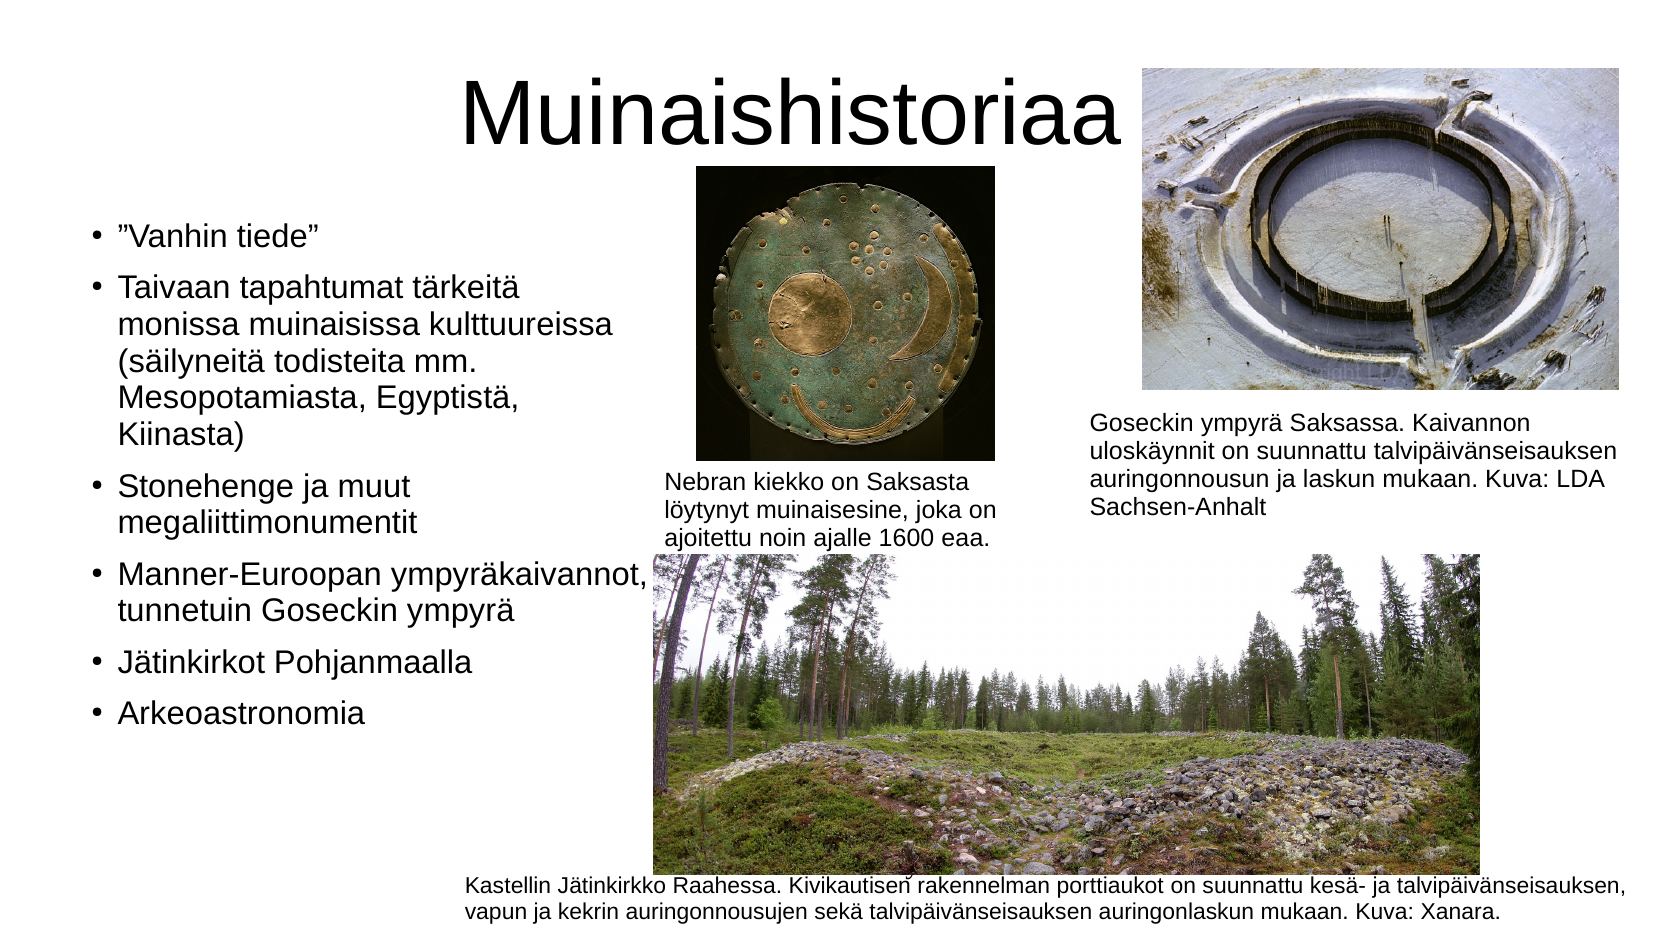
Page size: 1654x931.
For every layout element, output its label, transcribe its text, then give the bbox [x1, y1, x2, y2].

list ”Vanhin tiede” Taivaan tapahtumat tärkeitä monissa muinaisissa kulttuureissa (säilyneitä todisteita mm. Mesopotamiasta, Egyptistä, Kiinasta) Stonehenge ja muut megaliittimonumentit Manner-Euroopan ympyräkaivannot, tunnetuin Goseckin ympyrä Jätinkirkot Pohjanmaalla Arkeoastronomia [82, 217, 650, 758]
title Muinaishistoriaa [47, 35, 1536, 191]
text_box Goseckin ympyrä Saksassa. Kaivannon uloskäynnit on suunnattu talvipäivänseisauksen auringonnousun ja laskun mukaan. Kuva: LDA Sachsen-Anhalt [1074, 401, 1654, 532]
text_box Nebran kiekko on Saksasta löytynyt muinaisesine, joka on ajoitettu noin ajalle 1600 eaa. [649, 460, 1058, 560]
picture [1142, 68, 1619, 390]
picture [653, 554, 1480, 865]
picture [696, 166, 995, 460]
text_box Kastellin Jätinkirkko Raahessa. Kivikautisen rakennelman porttiaukot on suunnattu kesä- ja talvipäivänseisauksen, vapun ja kekrin auringonnousujen sekä talvipäivänseisauksen auringonlaskun mukaan. Kuva: Xanara. [450, 865, 1643, 931]
